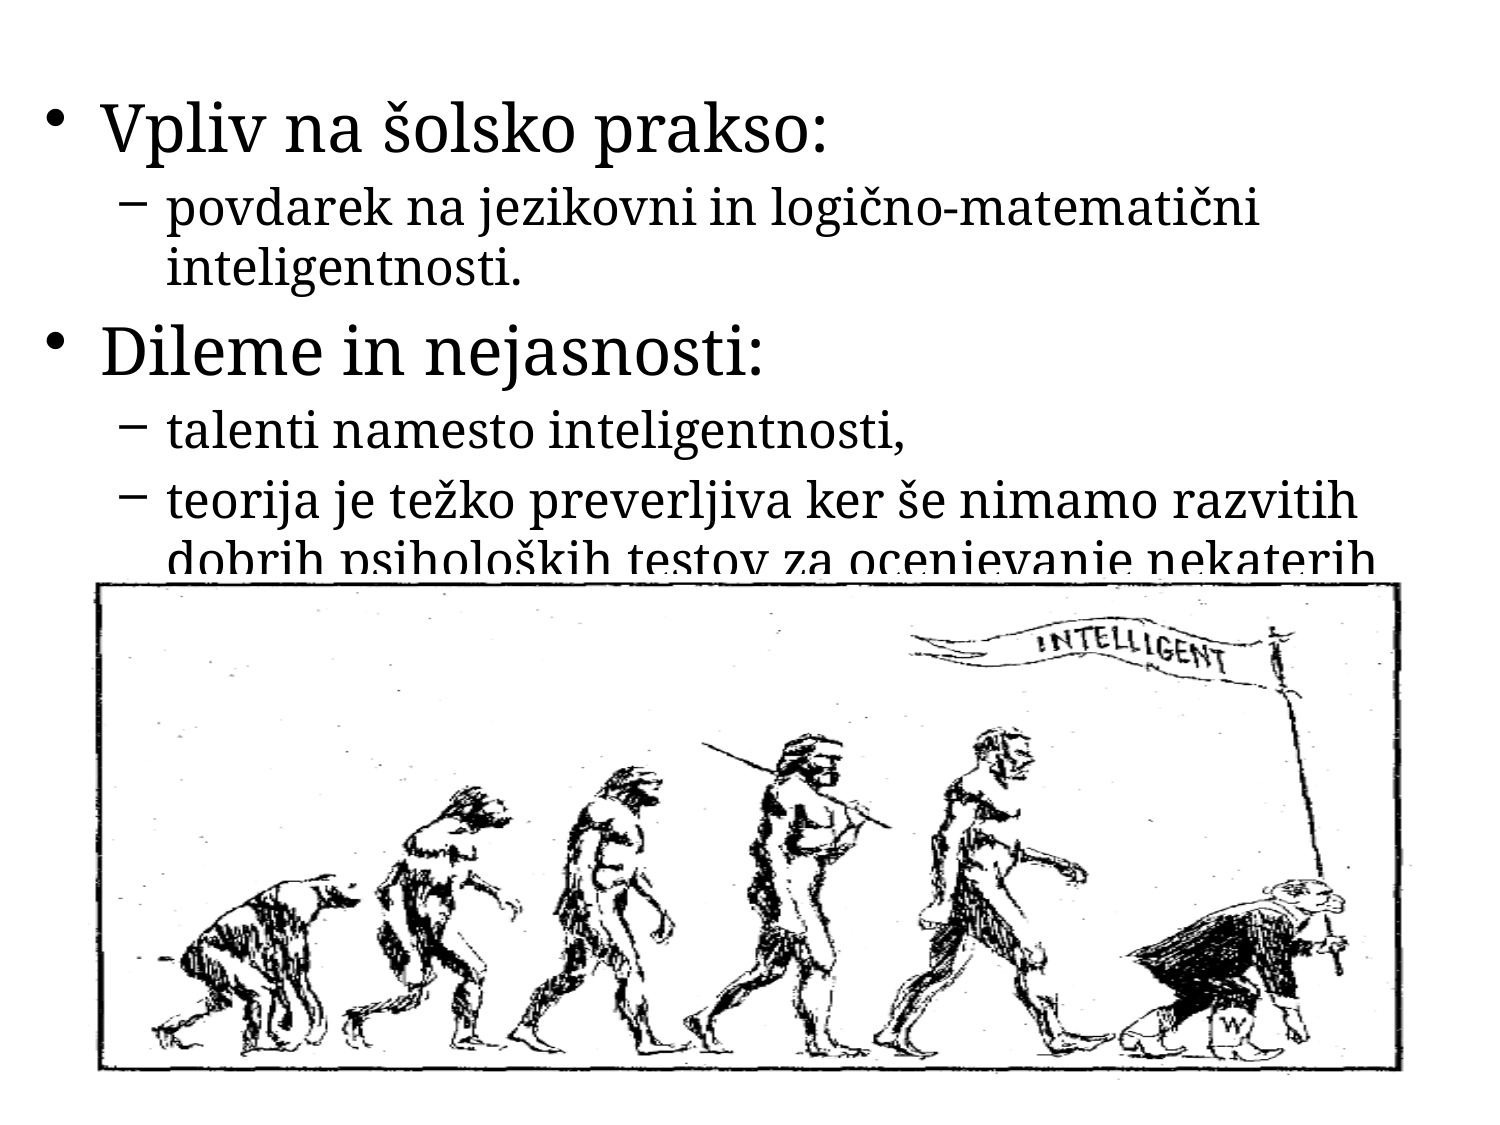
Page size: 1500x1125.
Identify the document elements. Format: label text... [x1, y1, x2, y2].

picture [88, 574, 1412, 1080]
list Vpliv na šolsko prakso: povdarek na jezikovni in logično-matematični inteligentnosti. Dileme in nejasnosti: talenti namesto inteligentnosti, teorija je težko preverljiva ker še nimamo razvitih dobrih psiholoških testov za ocenjevanje nekaterih inteligentnosti. [29, 78, 1461, 551]
